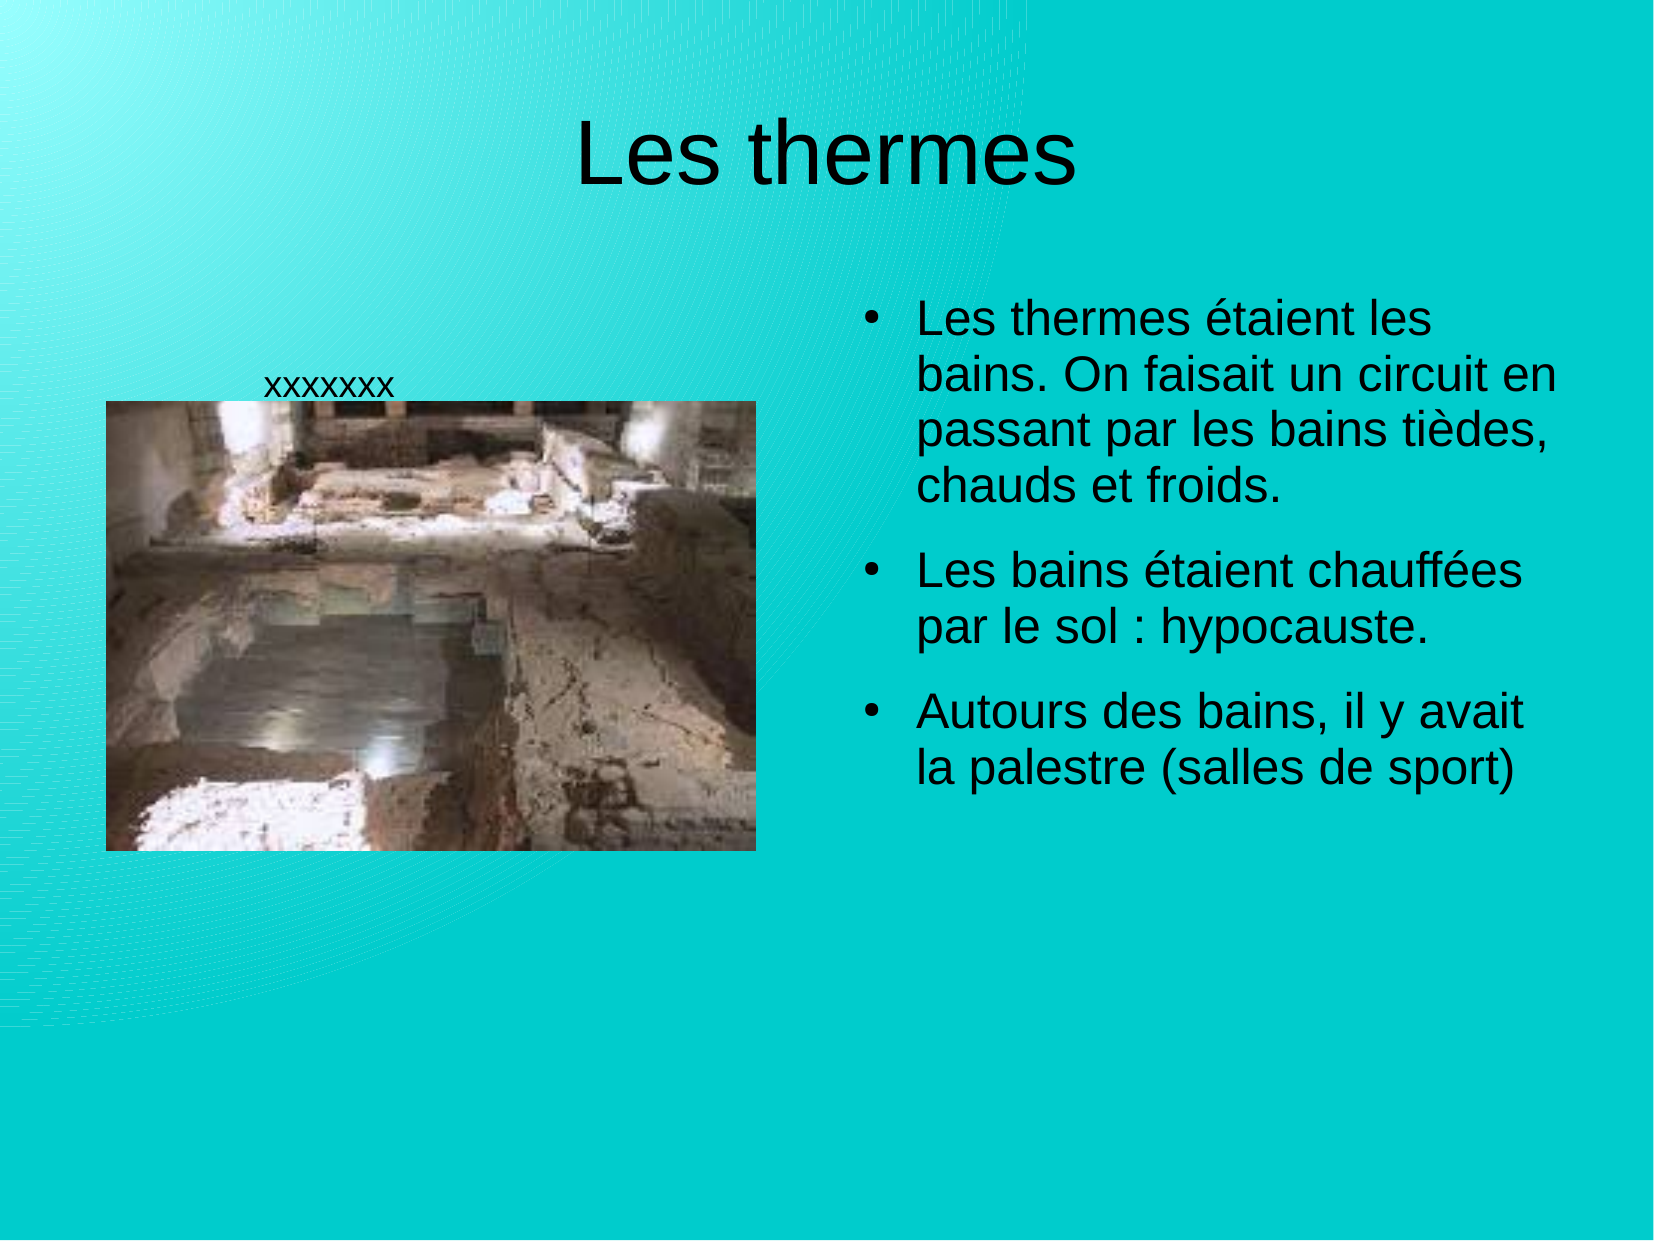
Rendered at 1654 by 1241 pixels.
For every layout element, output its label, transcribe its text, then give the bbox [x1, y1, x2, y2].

picture [106, 401, 756, 851]
list Les thermes étaient les bains. On faisait un circuit en passant par les bains tièdes, chauds et froids. Les bains étaient chauffées par le sol : hypocauste. Autours des bains, il y avait la palestre (salles de sport) [845, 290, 1572, 1010]
title Les thermes [82, 49, 1571, 257]
